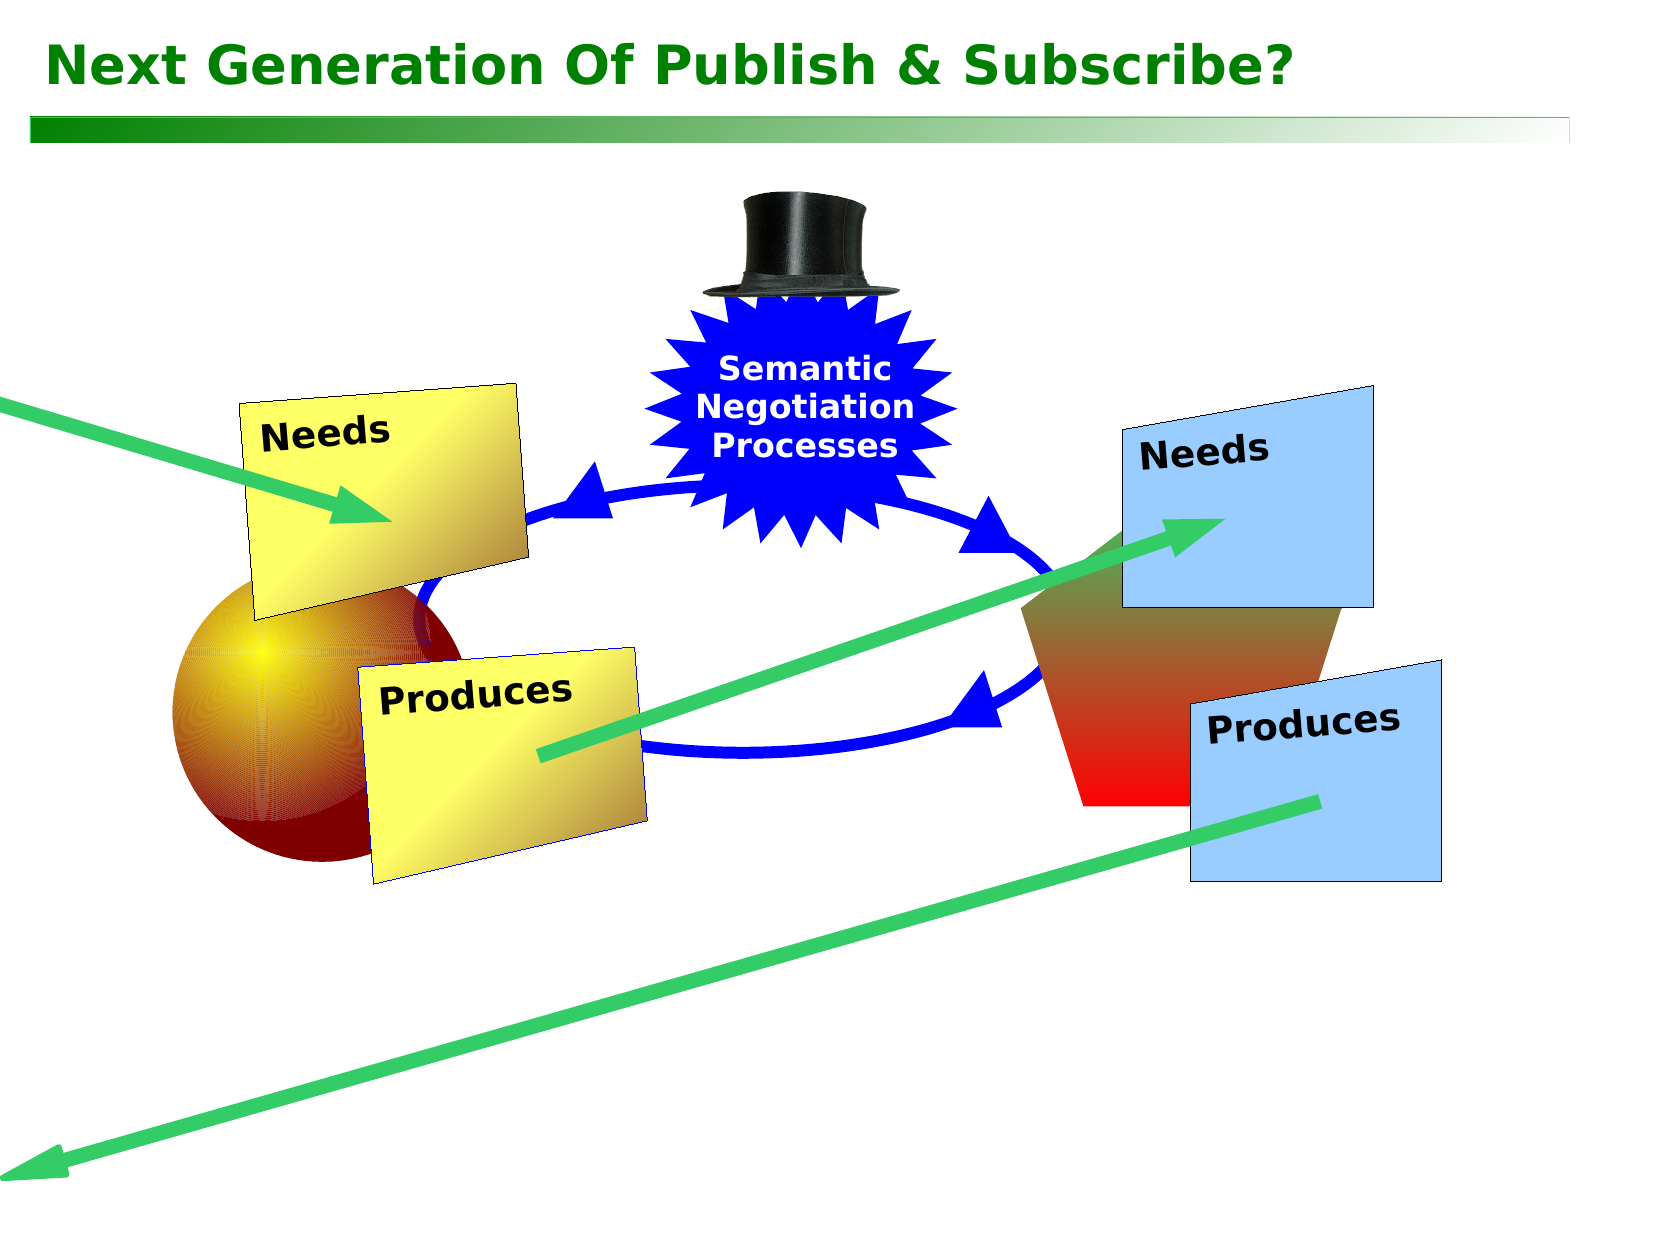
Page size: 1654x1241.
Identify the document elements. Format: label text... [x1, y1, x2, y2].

text_box [958, 495, 1019, 553]
text_box Needs [242, 390, 503, 470]
text_box [644, 397, 672, 419]
text_box [690, 309, 912, 342]
text_box Produces [1189, 683, 1450, 763]
text_box Needs [1121, 409, 1382, 488]
text_box [938, 401, 958, 417]
text_box Produces [361, 654, 622, 734]
text_box [649, 369, 672, 388]
text_box [690, 474, 937, 549]
text_box Semantic Negotiation Processes [672, 342, 938, 474]
text_box [665, 338, 700, 347]
text_box [172, 383, 648, 885]
text_box [29, 116, 1570, 143]
text_box [941, 670, 1003, 728]
text_box [938, 371, 953, 383]
text_box [1125, 385, 1374, 429]
text_box [665, 470, 699, 479]
text_box Next Generation Of Publish & Subscribe? [29, 26, 1413, 120]
text_box [938, 435, 953, 447]
text_box [912, 338, 937, 342]
text_box [1020, 450, 1442, 882]
text_box [649, 428, 672, 448]
text_box [552, 461, 613, 519]
picture [698, 173, 905, 310]
